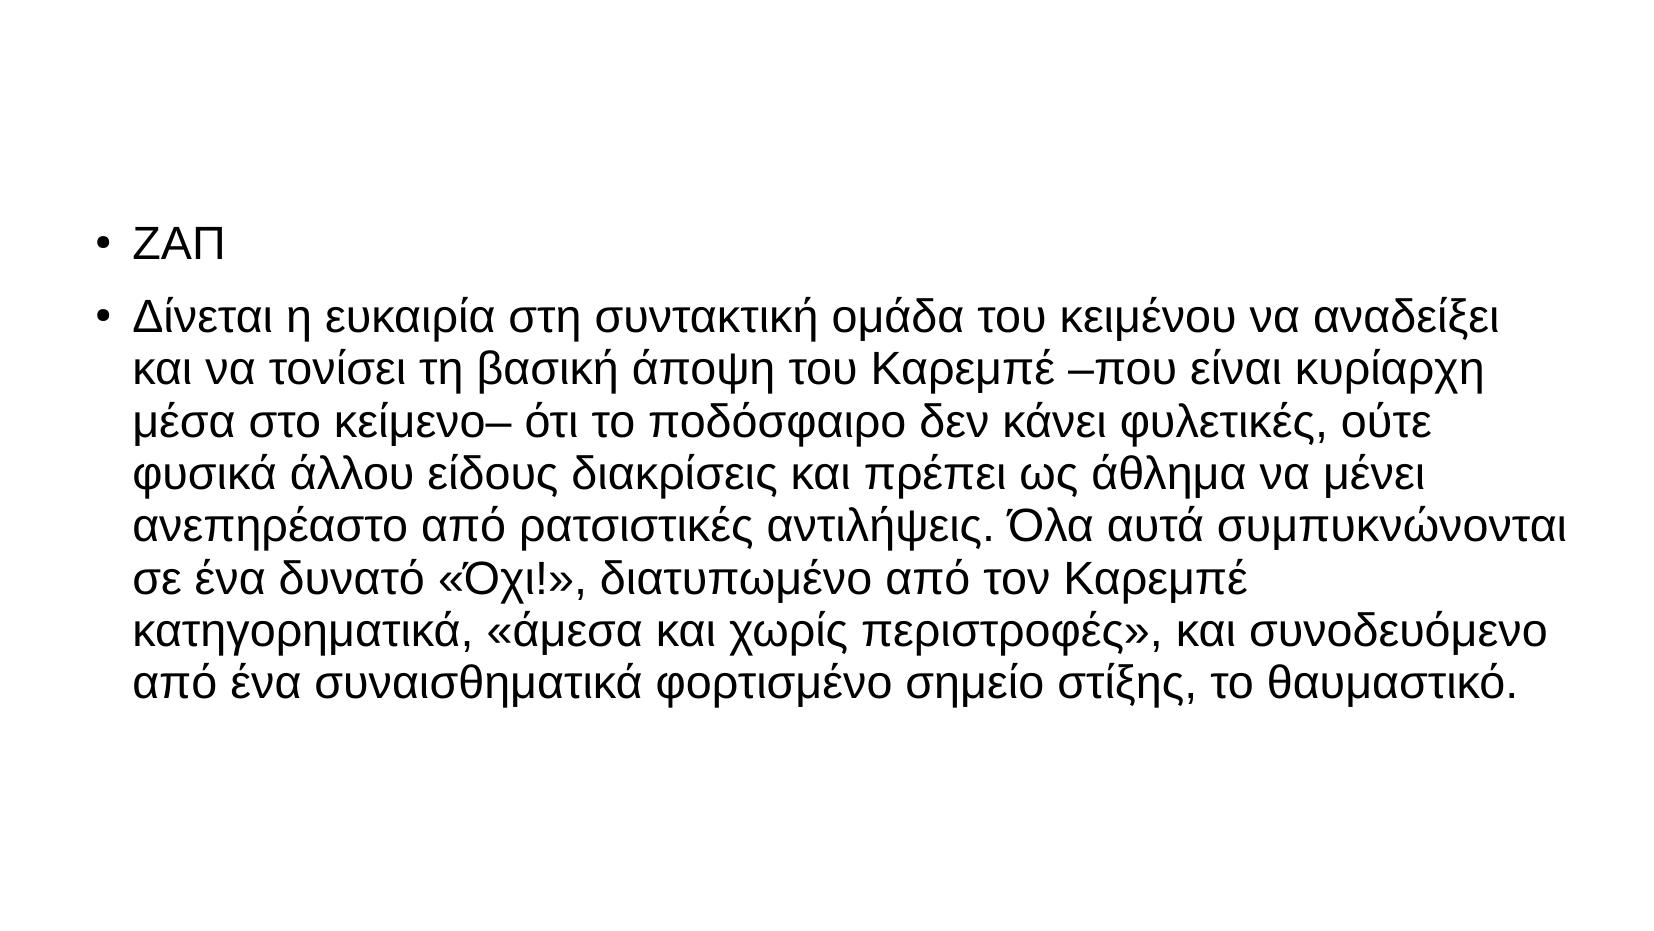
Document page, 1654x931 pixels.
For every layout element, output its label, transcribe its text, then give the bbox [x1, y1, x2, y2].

list ΖΑΠ Δίνεται η ευκαιρία στη συντακτική ομάδα του κειμένου να αναδείξει και να τονίσει τη βασική άποψη του Καρεμπέ –που είναι κυρίαρχη μέσα στο κείμενο– ότι το ποδόσφαιρο δεν κάνει φυλετικές, ούτε φυσικά άλλου είδους διακρίσεις και πρέπει ως άθλημα να μένει ανεπηρέαστο από ρατσιστικές αντιλήψεις. Όλα αυτά συμπυκνώνονται σε ένα δυνατό «Όχι!», διατυπωμένο από τον Καρεμπέ κατηγορηματικά, «άμεσα και χωρίς περιστροφές», και συνοδευόμενο από ένα συναισθηματικά φορτισμένο σημείο στίξης, το θαυμαστικό. [82, 217, 1571, 758]
